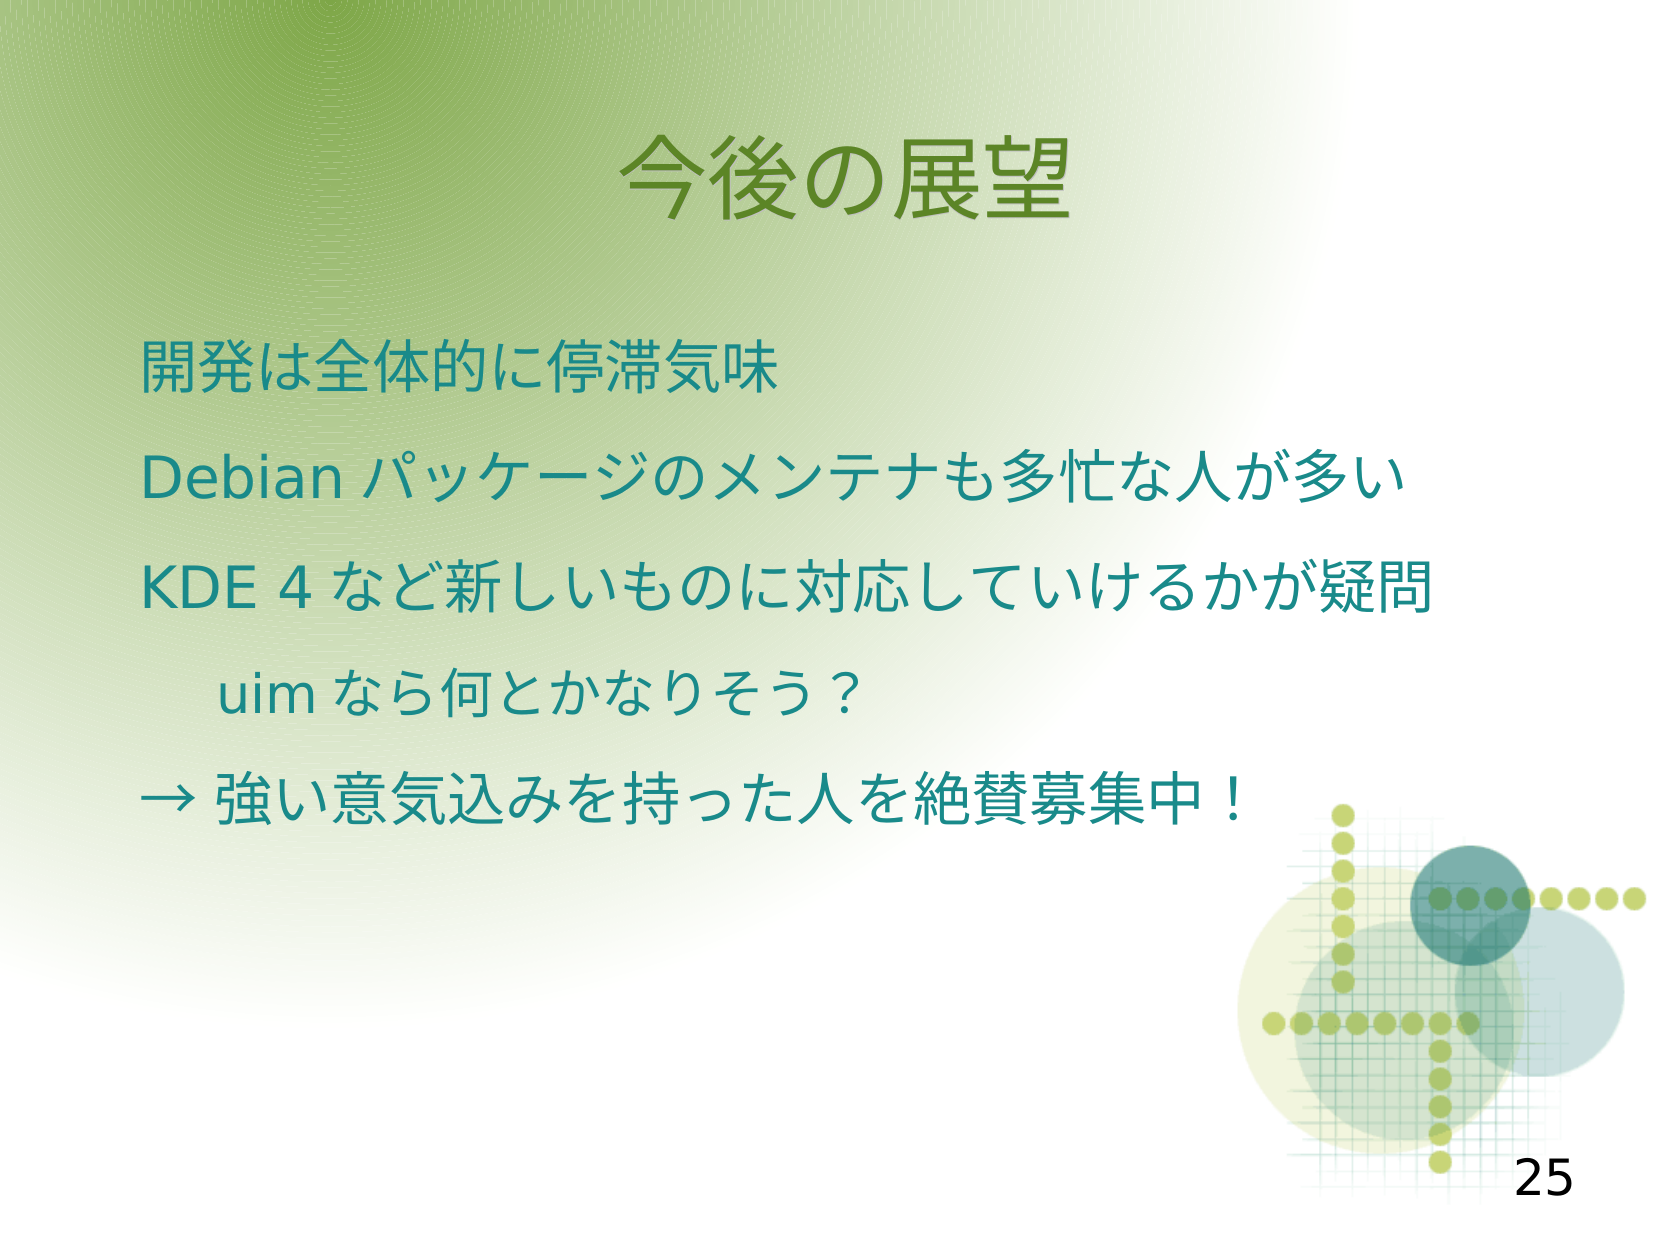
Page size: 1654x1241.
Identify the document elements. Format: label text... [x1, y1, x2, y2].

list 開発は全体的に停滞気味 Debianパッケージのメンテナも多忙な人が多い KDE 4など新しいものに対応していけるかが疑問 uimなら何とかなりそう？ →強い意気込みを持った人を絶賛募集中！ [121, 321, 1534, 1103]
title 今後の展望 [121, 73, 1534, 281]
picture [1224, 792, 1654, 1211]
